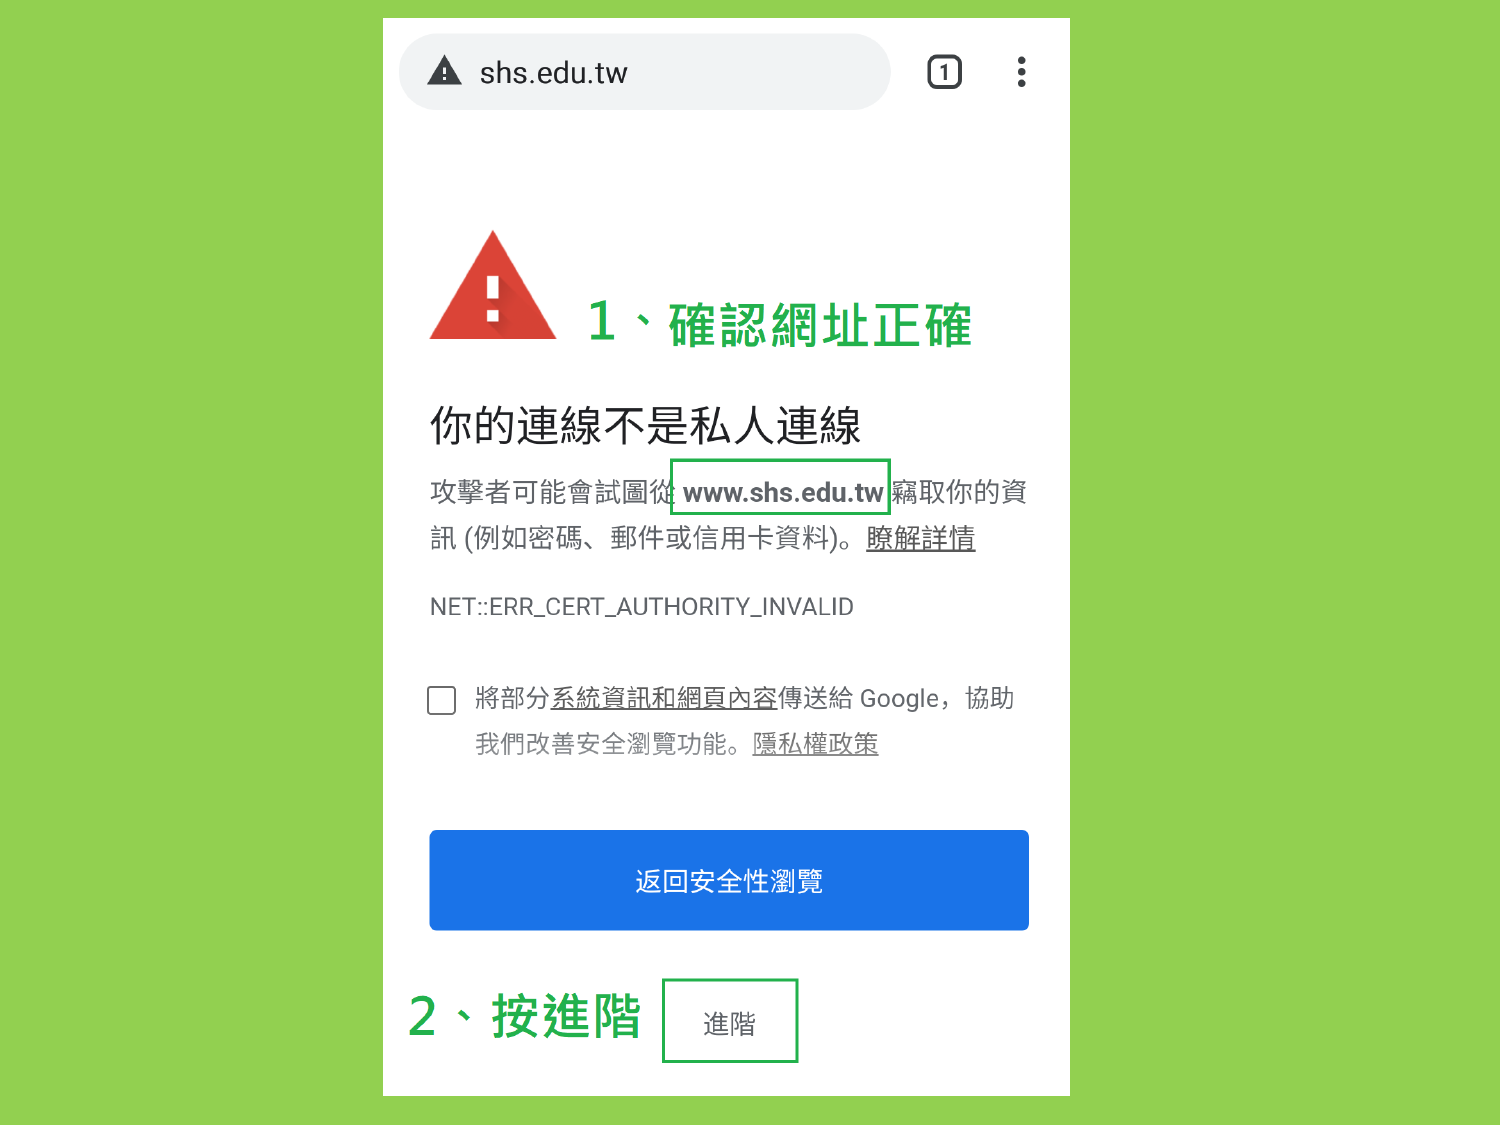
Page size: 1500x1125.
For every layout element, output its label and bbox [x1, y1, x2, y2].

picture [383, 18, 1070, 1096]
